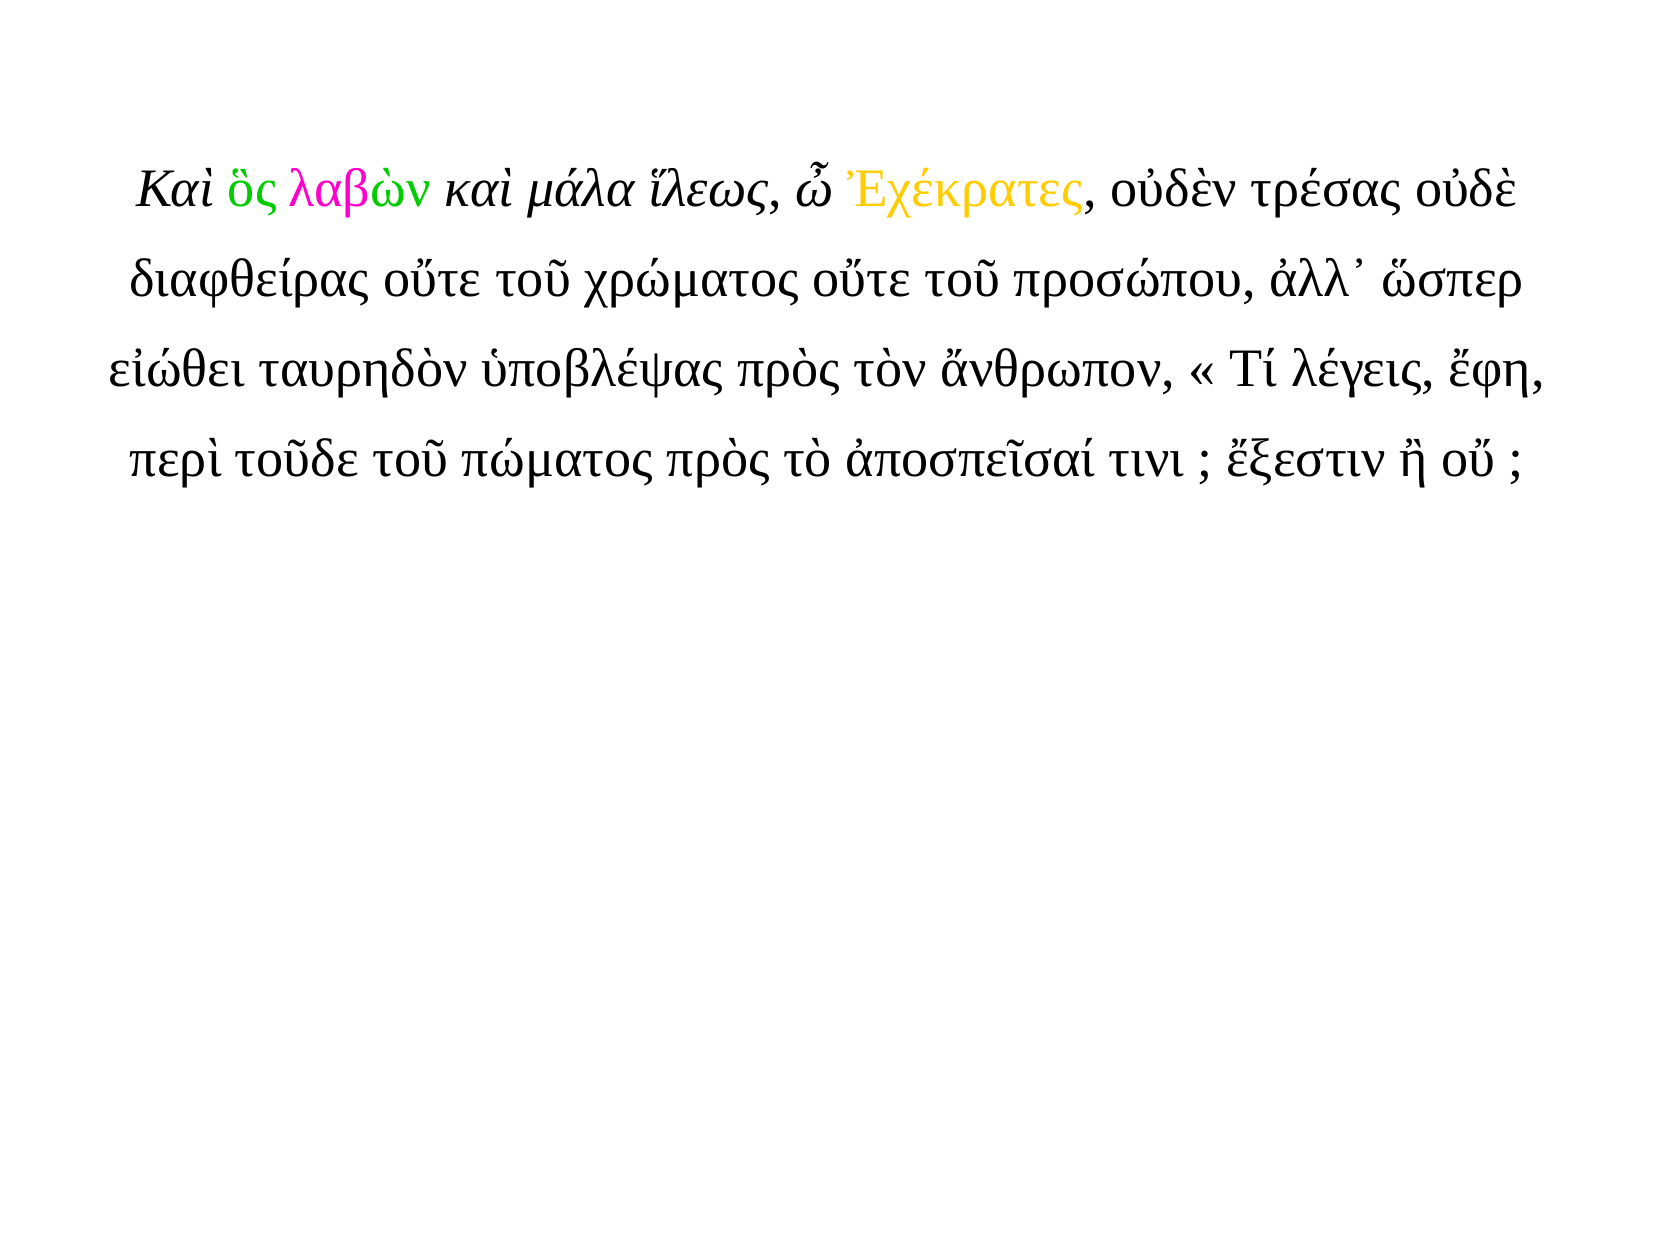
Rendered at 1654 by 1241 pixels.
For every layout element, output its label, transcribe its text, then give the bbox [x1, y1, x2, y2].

title Καὶ ὃς λαβὼν καὶ μάλα ἵλεως, ὦ Ἐχέκρατες, οὐδὲν τρέσας οὐδὲ διαφθείρας οὔτε τοῦ χρώματος οὔτε τοῦ προσώπου, ἀλλ᾽ ὥσπερ εἰώθει ταυρηδὸν ὑποβλέψας πρὸς τὸν ἄνθρωπον, « Τί λέγεις, ἔφη, περὶ τοῦδε τοῦ πώματος πρὸς τὸ ἀποσπεῖσαί τινι ; ἔξεστιν ἢ οὔ ; [82, 49, 1571, 567]
